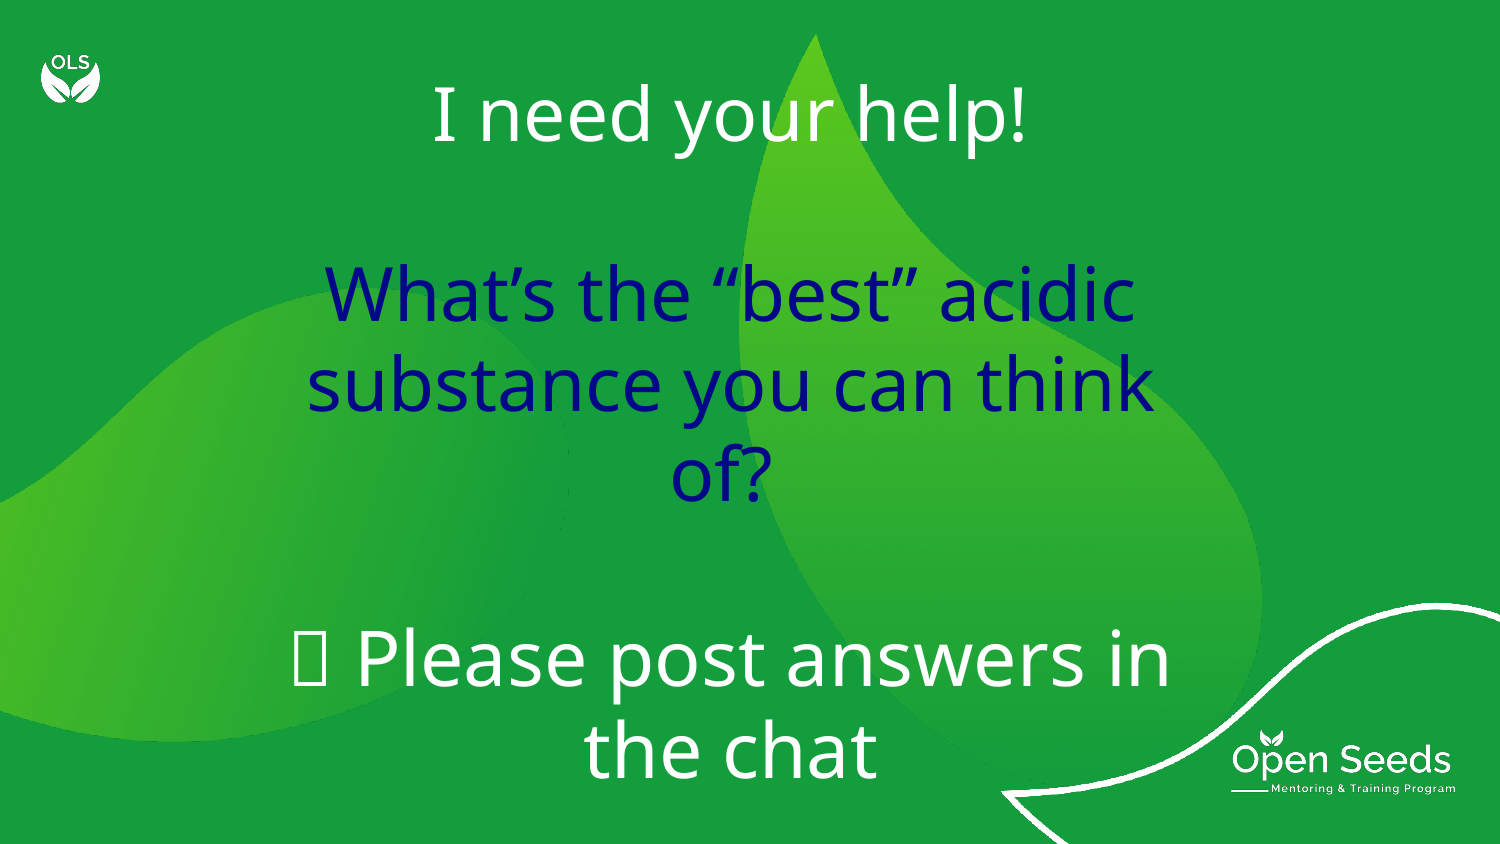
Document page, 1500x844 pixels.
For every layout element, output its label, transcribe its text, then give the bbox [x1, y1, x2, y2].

list I need your help! What’s the “best” acidic substance you can think of? 💬 Please post answers in the chat [230, 111, 1232, 750]
picture [0, 0, 1500, 844]
